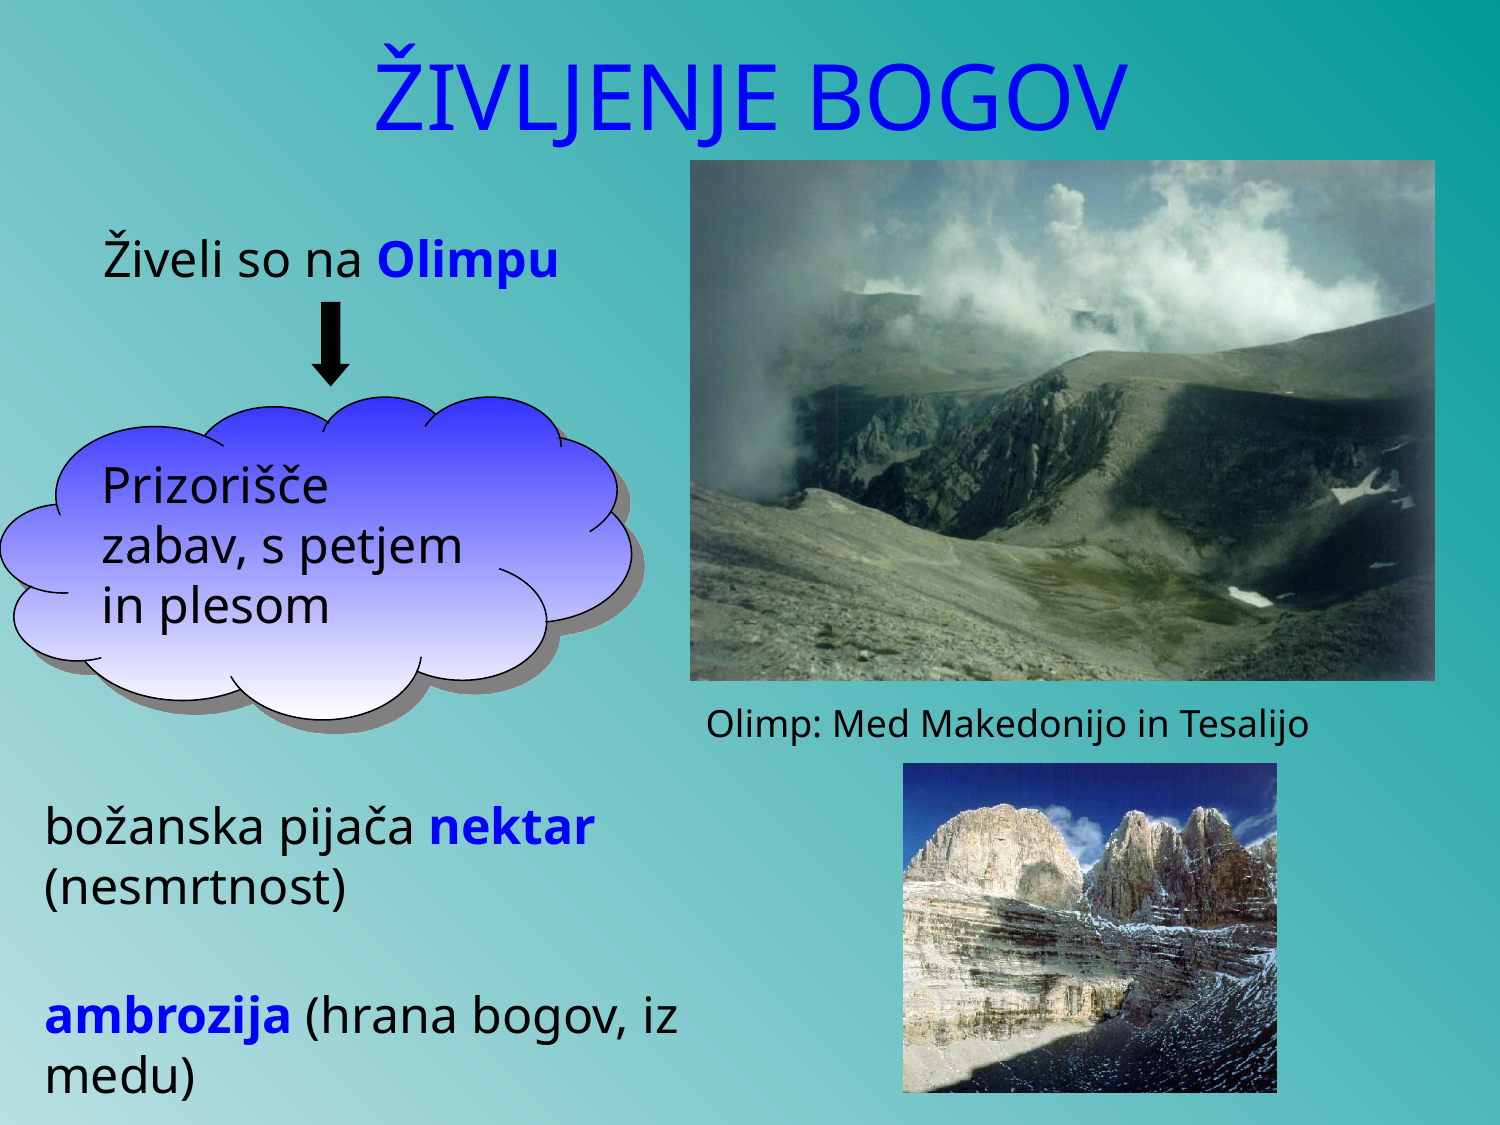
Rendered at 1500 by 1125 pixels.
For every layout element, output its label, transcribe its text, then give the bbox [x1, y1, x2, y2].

text_box Živeli so na Olimpu [88, 219, 609, 295]
title ŽIVLJENJE BOGOV [76, 0, 1427, 188]
text_box ambrozija (hrana bogov, iz medu) [29, 976, 857, 1111]
text_box božanska pijača nektar (nesmrtnost) [29, 786, 715, 922]
picture [903, 763, 1277, 1093]
picture [690, 160, 1435, 681]
text_box Prizorišče zabav, s petjem in plesom [0, 397, 632, 720]
text_box [312, 302, 349, 386]
text_box Olimp: Med Makedonijo in Tesalijo [690, 692, 1376, 753]
